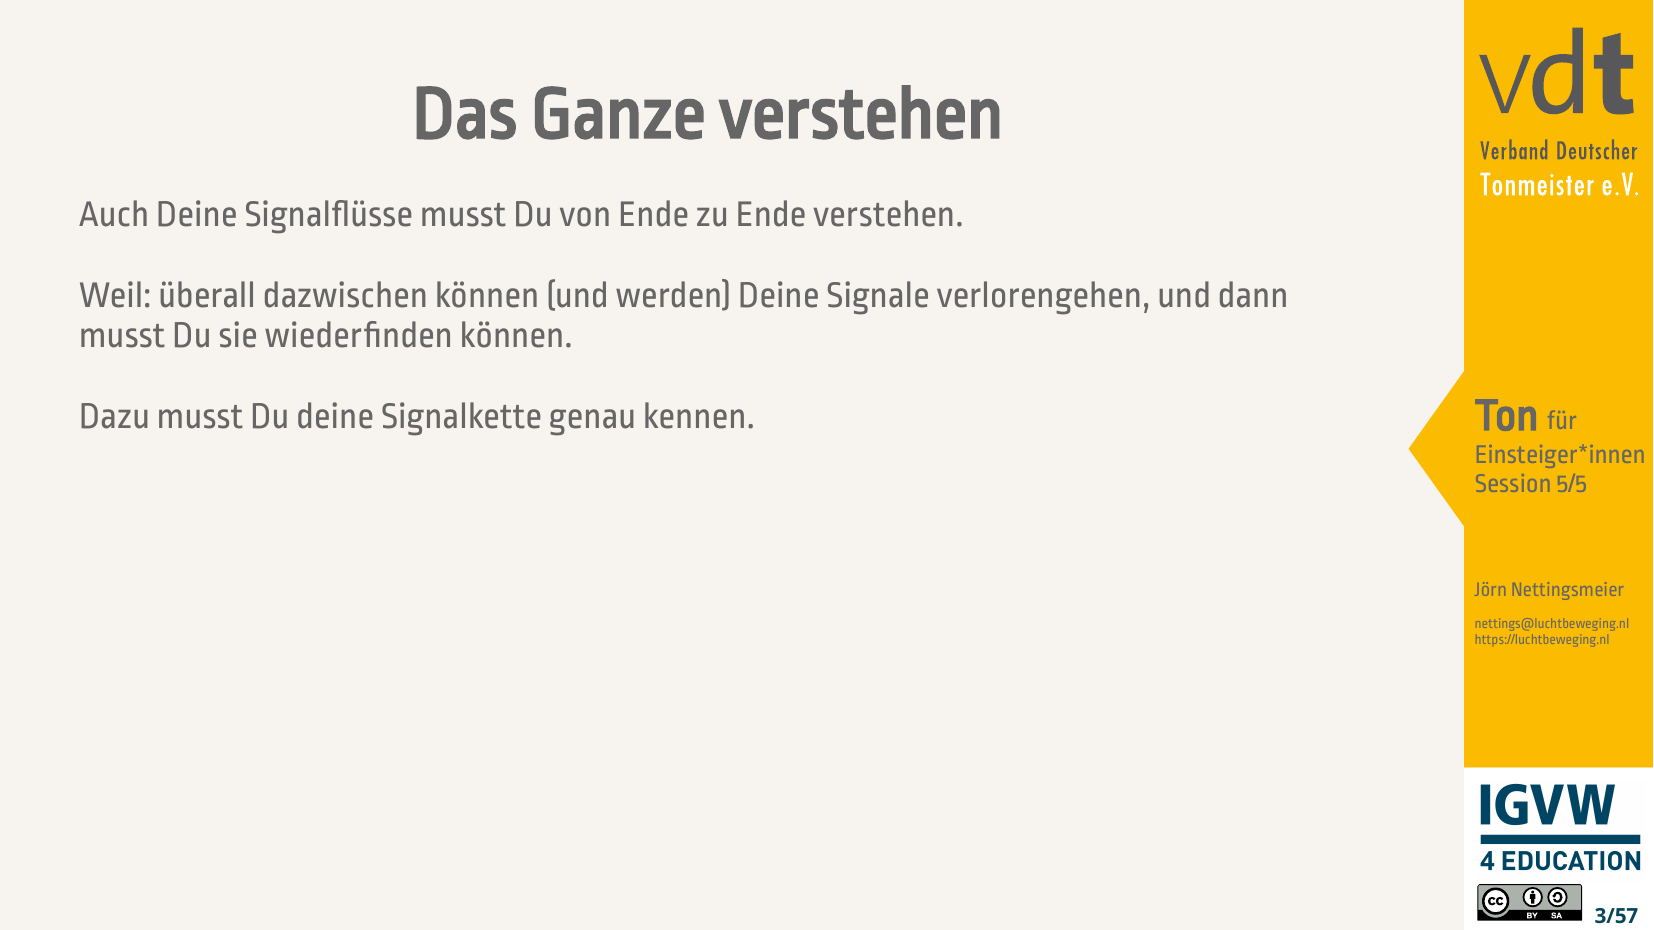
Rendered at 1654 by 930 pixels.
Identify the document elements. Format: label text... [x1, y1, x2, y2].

text_box Auch Deine Signalflüsse musst Du von Ende zu Ende verstehen. Weil: überall dazwischen können (und werden) Deine Signale verlorengehen, und dann musst Du sie wiederfinden können. Dazu musst Du deine Signalkette genau kennen. [64, 188, 1350, 875]
title Das Ganze verstehen [82, 37, 1335, 188]
picture [1477, 780, 1646, 882]
